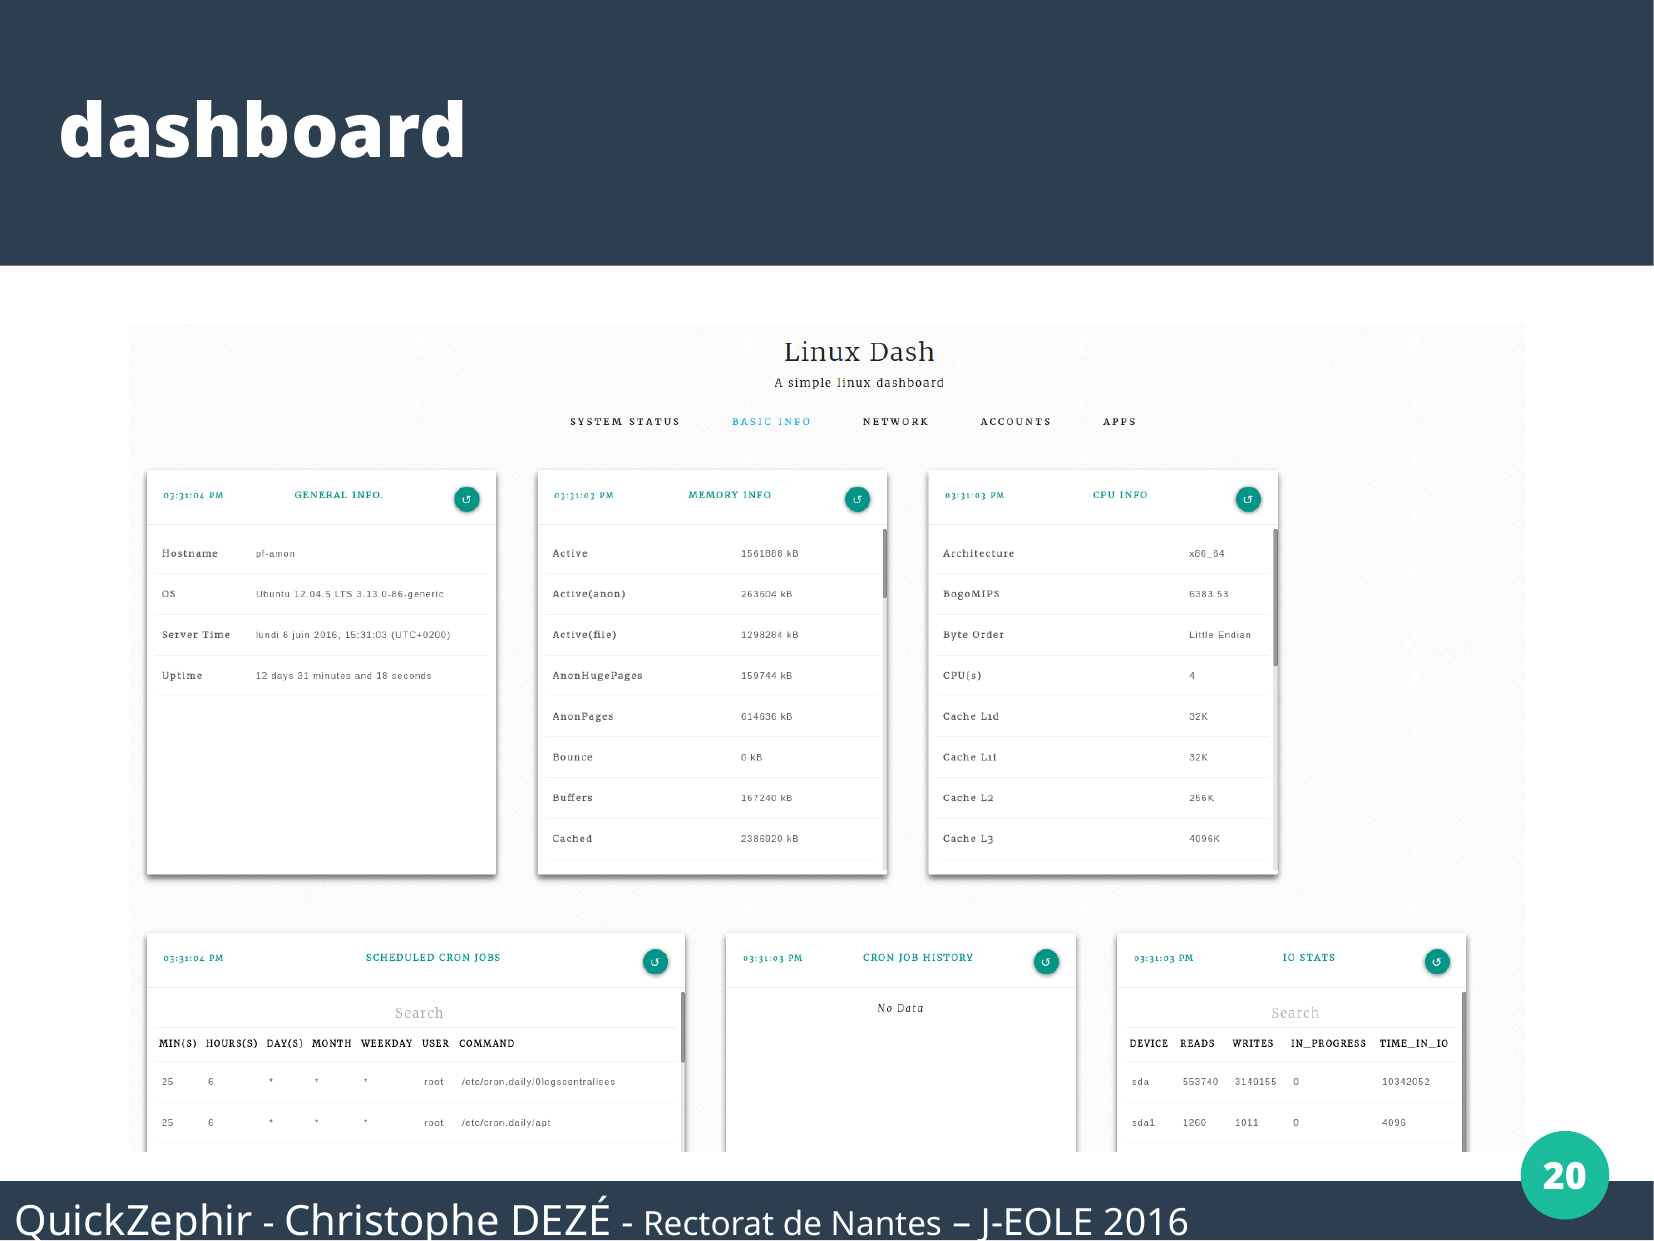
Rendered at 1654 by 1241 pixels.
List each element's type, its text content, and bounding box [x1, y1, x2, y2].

picture [129, 324, 1525, 1152]
title dashboard [59, 49, 1595, 207]
